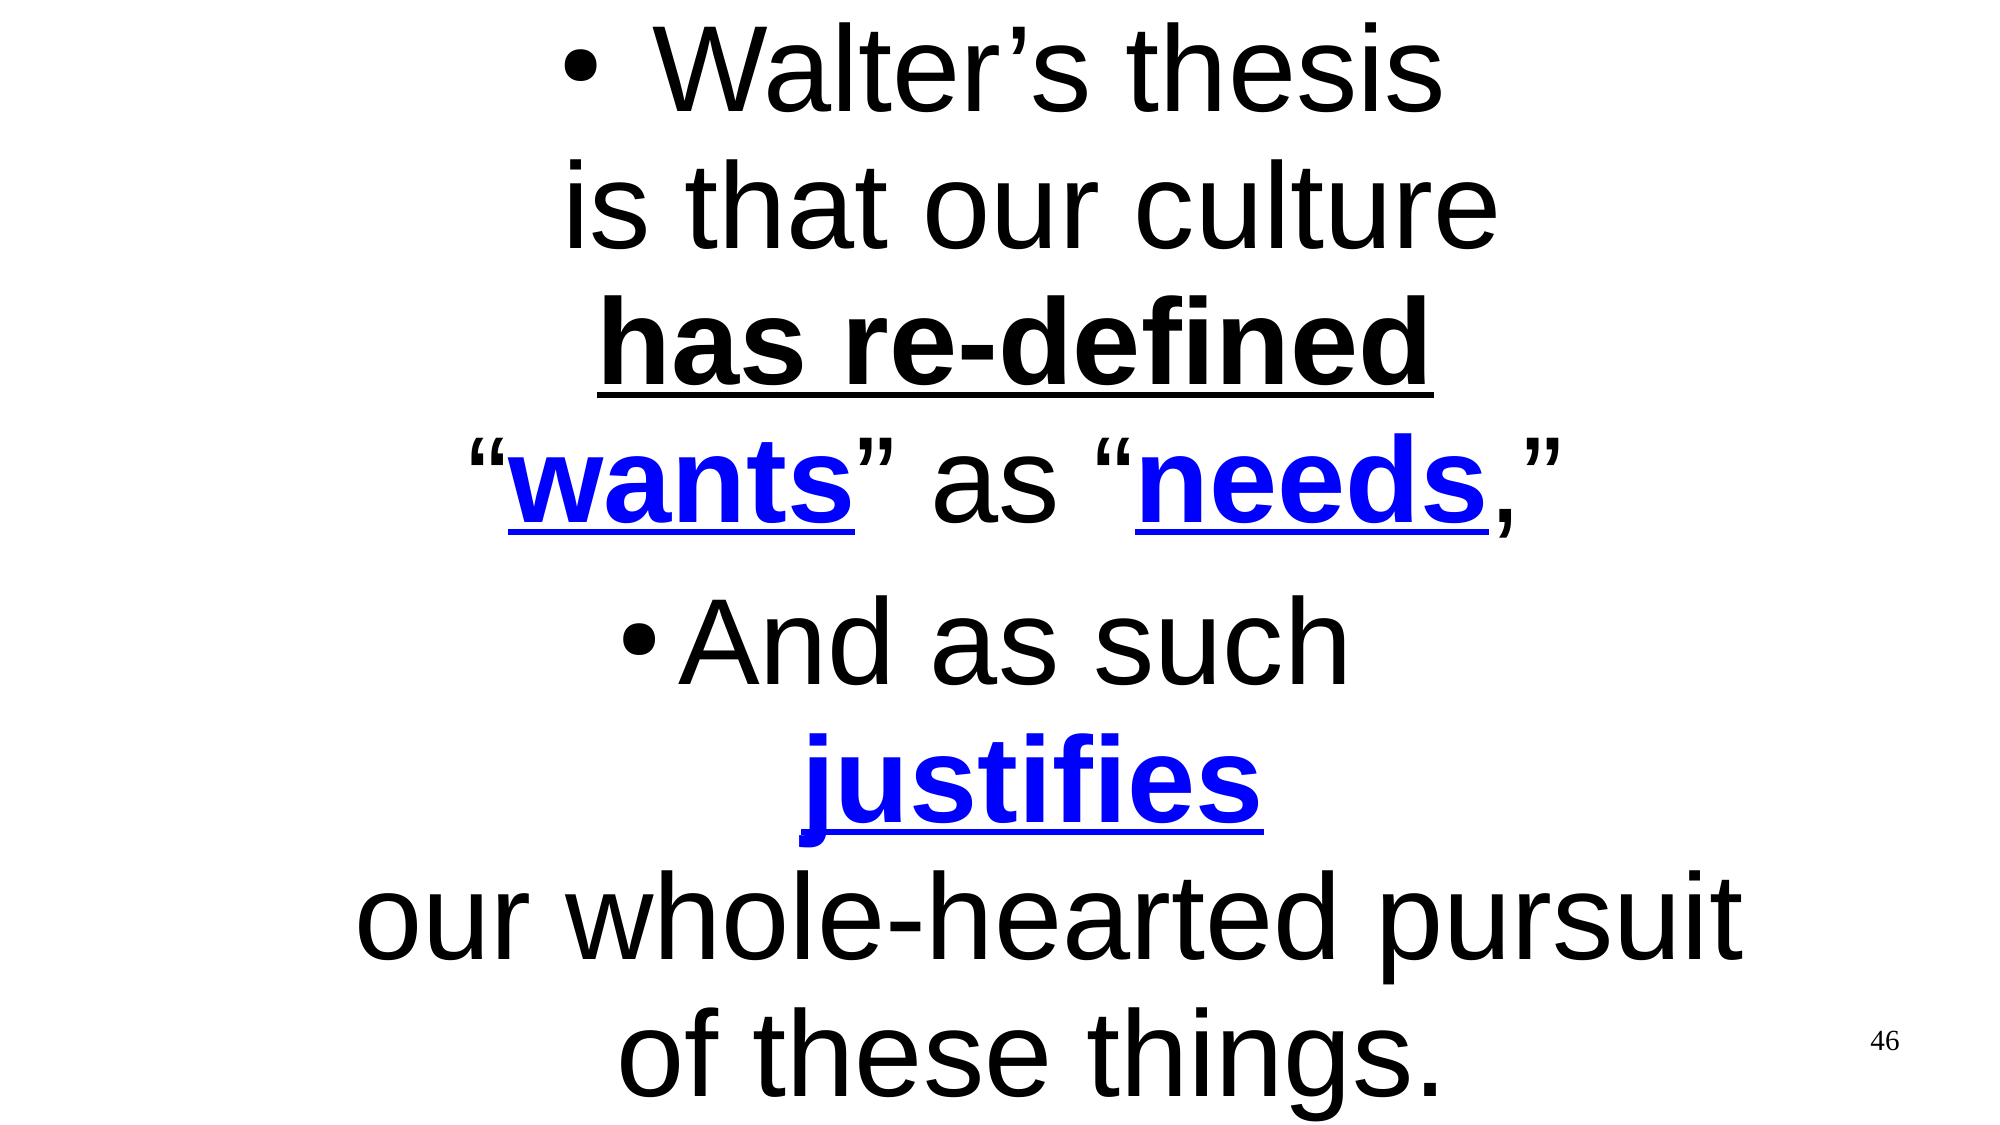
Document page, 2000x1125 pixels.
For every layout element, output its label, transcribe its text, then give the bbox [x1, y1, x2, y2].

list Walter’s thesis is that our culture has re-defined “wants” as “needs,” And as such justifies our whole-hearted pursuit of these things. [0, 0, 1996, 1123]
